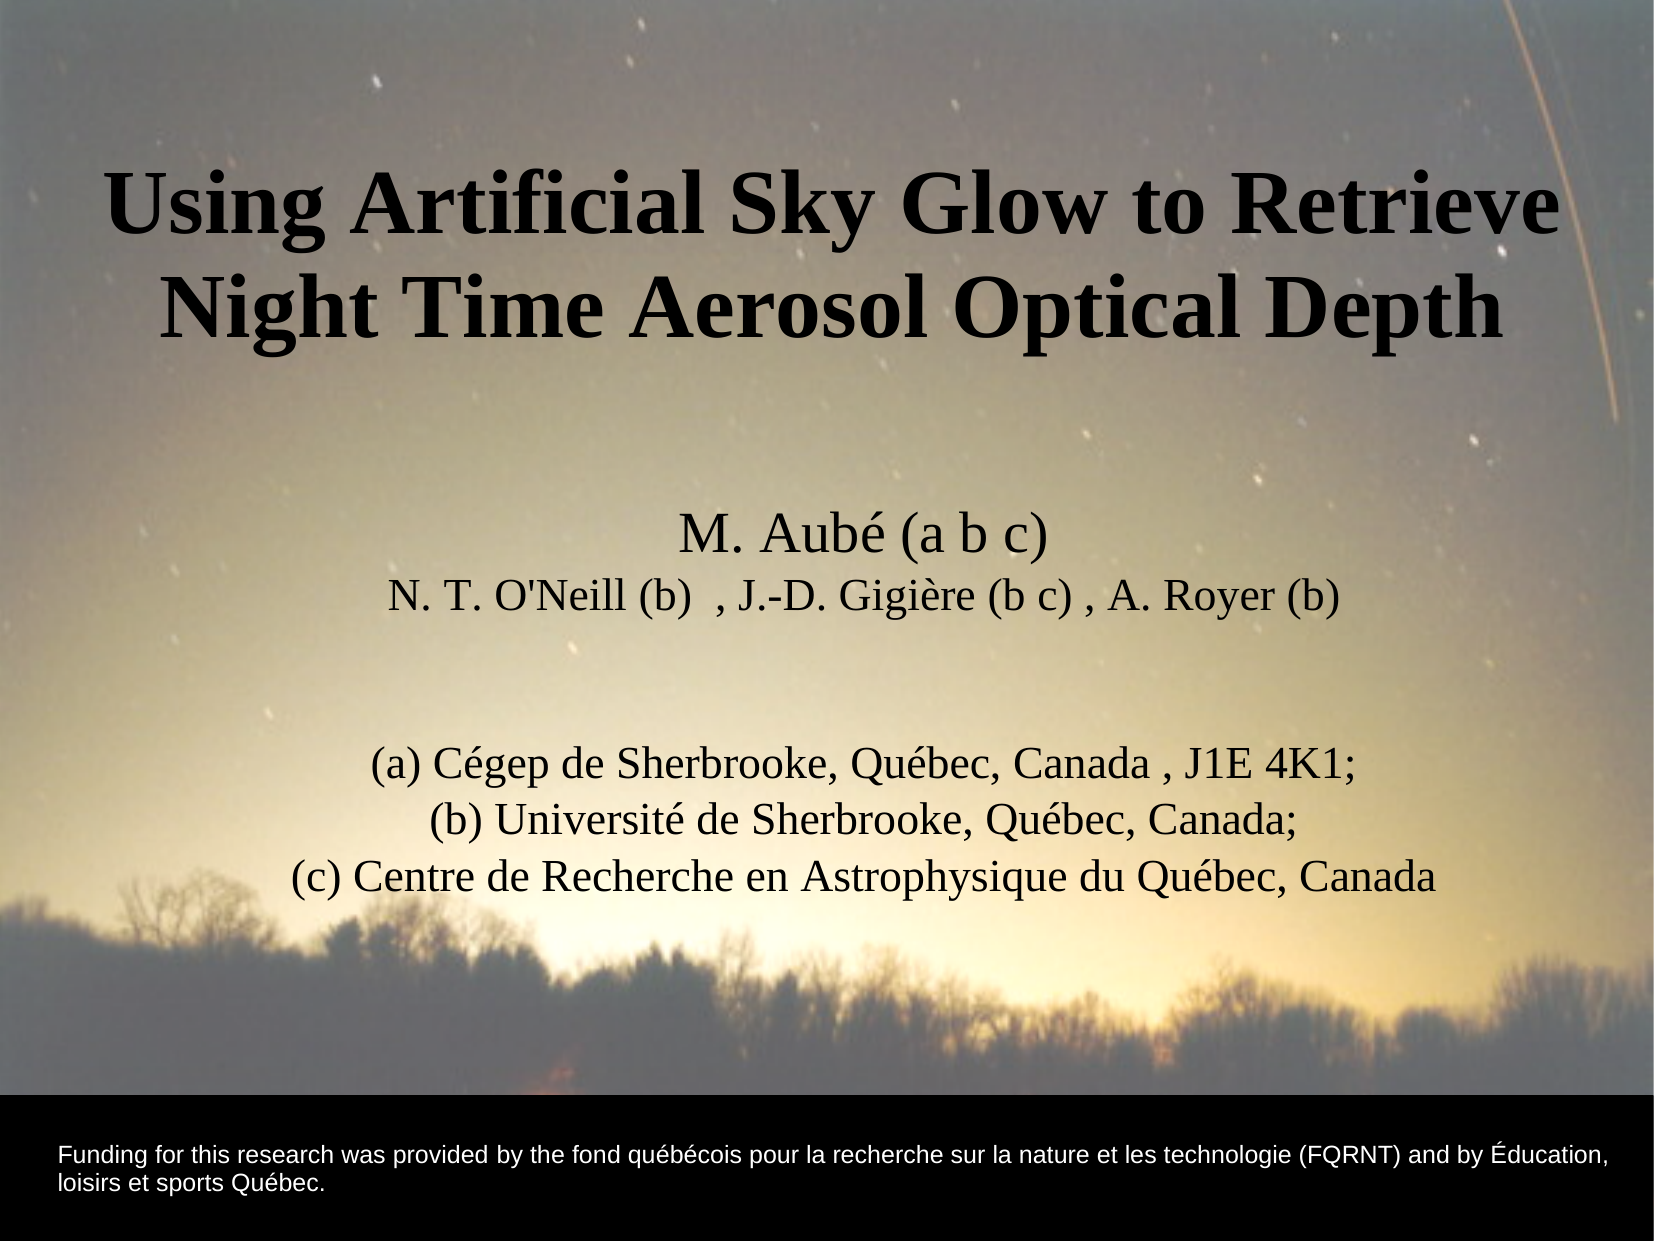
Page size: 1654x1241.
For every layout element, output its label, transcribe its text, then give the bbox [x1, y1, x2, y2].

text_box Funding for this research was provided by the fond québécois pour la recherche sur la nature et les technologie (FQRNT) and by Éducation, loisirs et sports Québec. [57, 1139, 1637, 1241]
title Using Artificial Sky Glow to Retrieve Night Time Aerosol Optical Depth [29, 50, 1637, 457]
text_box [0, 1095, 1654, 1241]
text_box M. Aubé (a b c) N. T. O'Neill (b) , J.-D. Gigière (b c) , A. Royer (b) (a) Cégep de Sherbrooke, Québec, Canada , J1E 4K1; (b) Université de Sherbrooke, Québec, Canada; (c) Centre de Recherche en Astrophysique du Québec, Canada [238, 492, 1490, 970]
